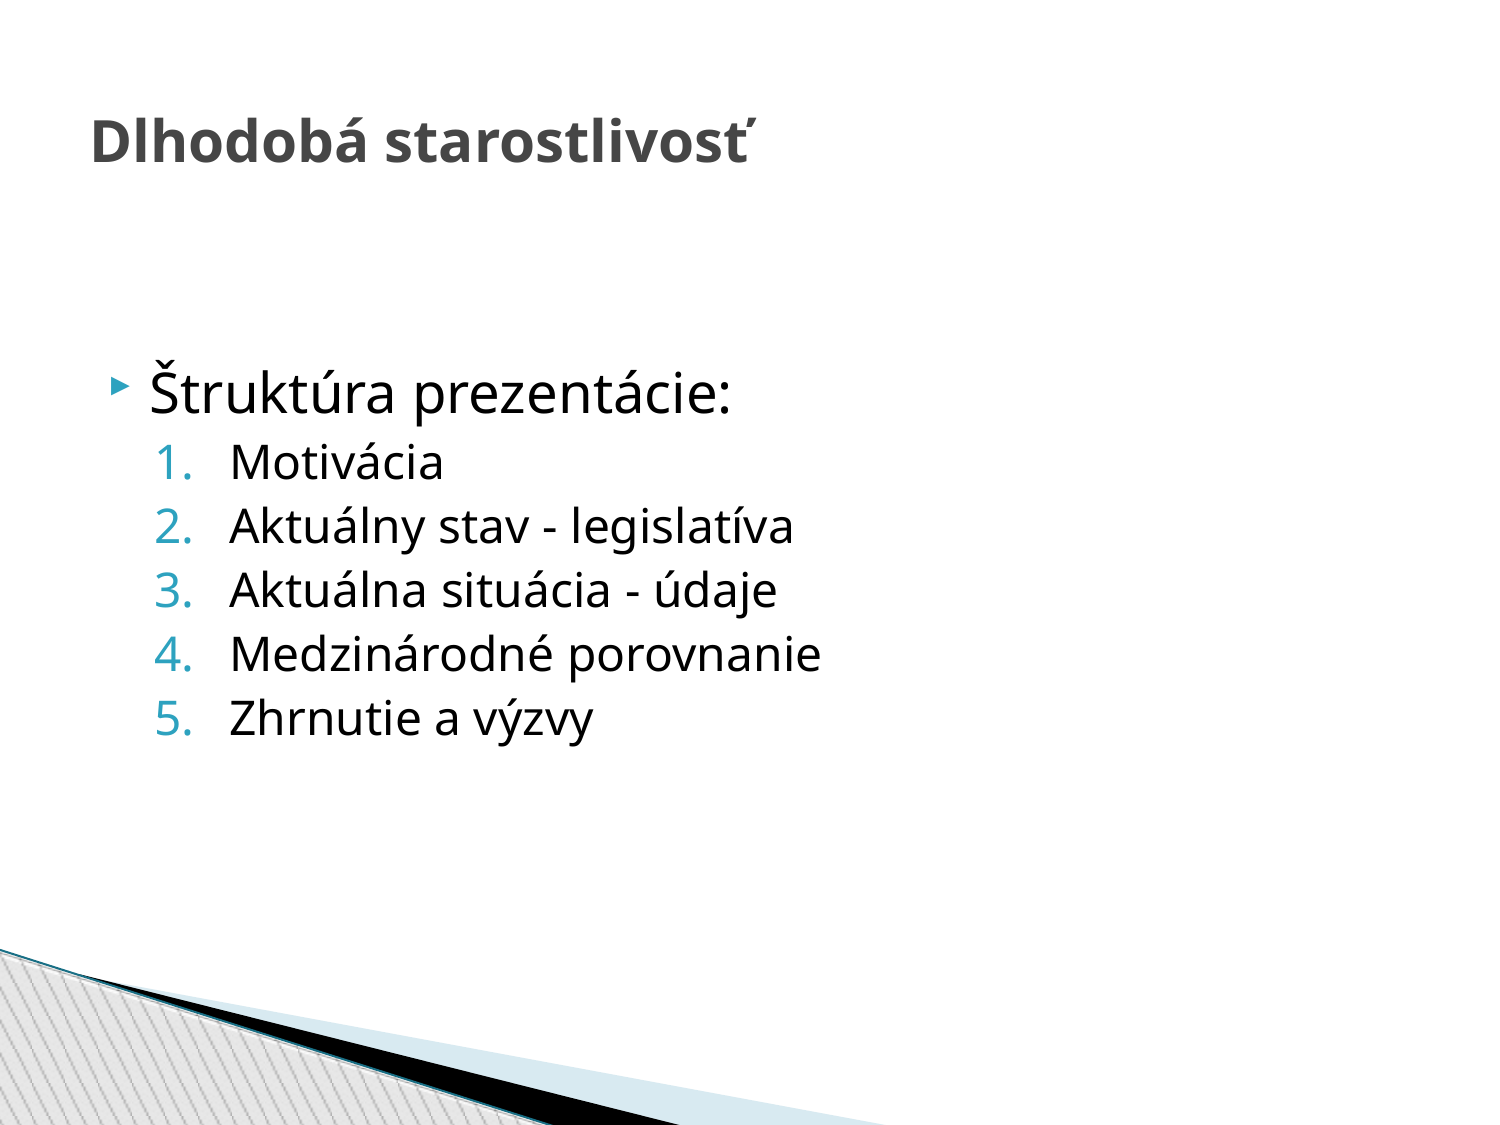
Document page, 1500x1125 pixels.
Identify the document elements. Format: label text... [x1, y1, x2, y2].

text_box Dlhodobá starostlivosť [74, 45, 1425, 233]
text_box Štruktúra prezentácie: Motivácia Aktuálny stav - legislatíva Aktuálna situácia - údaje Medzinárodné porovnanie Zhrnutie a výzvy [74, 242, 1425, 986]
